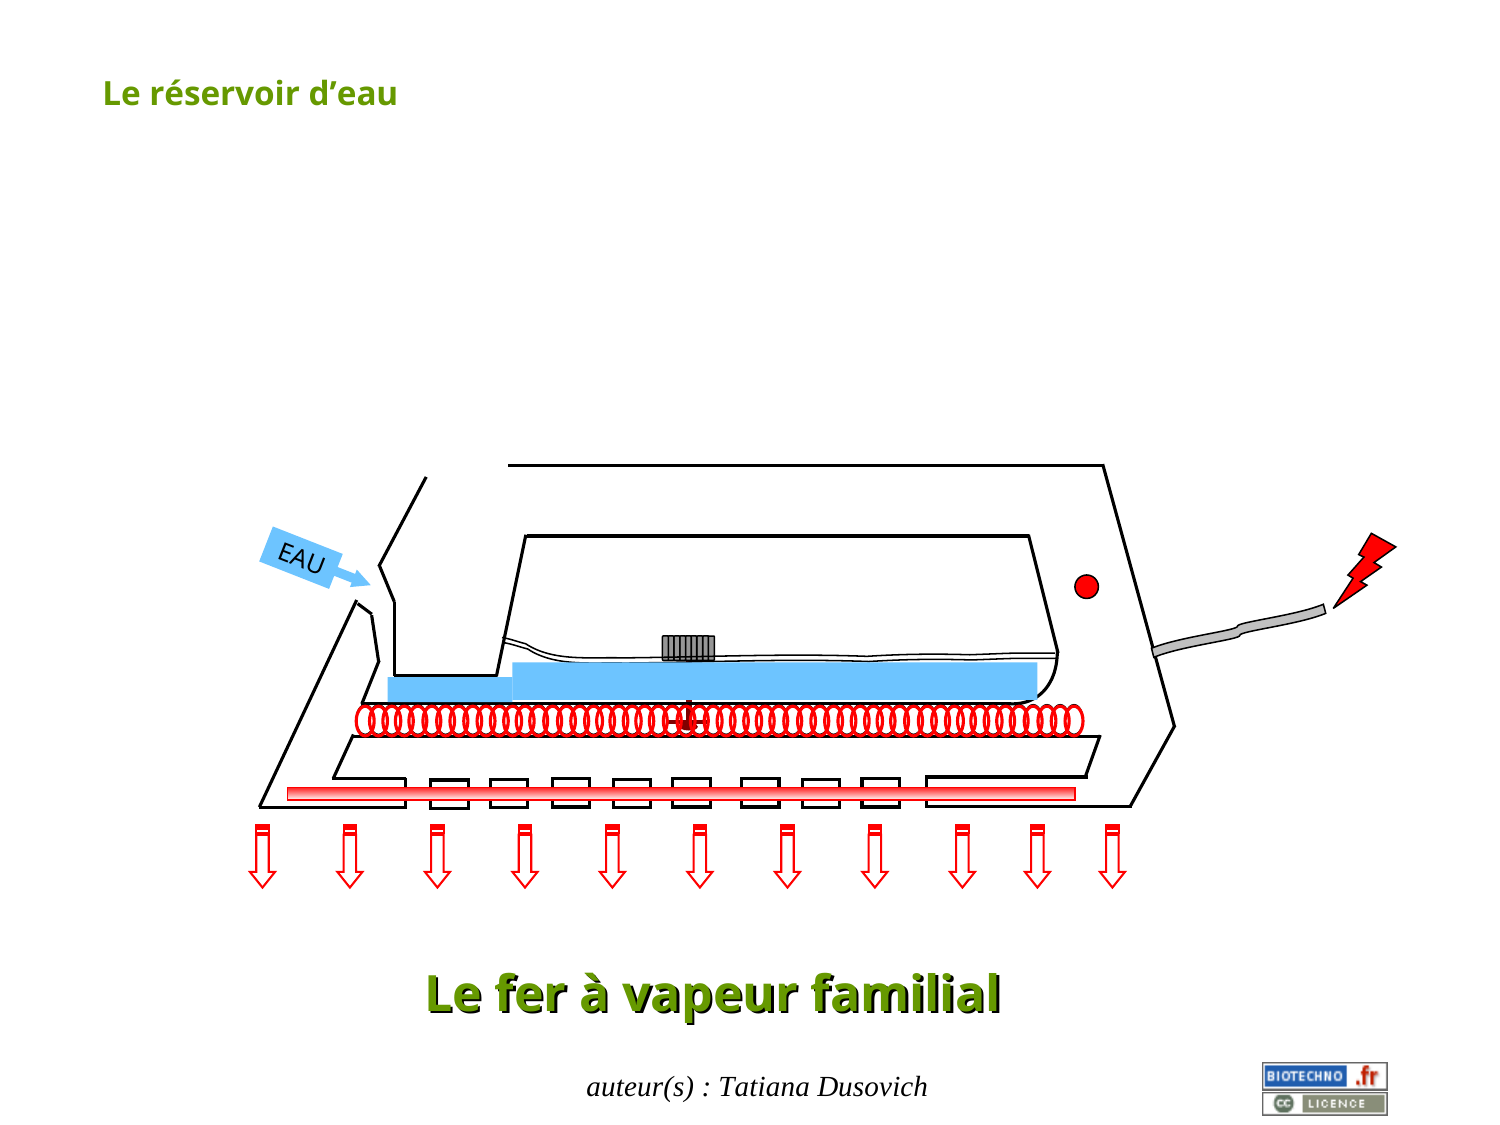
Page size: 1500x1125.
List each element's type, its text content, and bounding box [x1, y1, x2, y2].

text_box [1333, 533, 1396, 609]
text_box [452, 738, 472, 747]
text_box [337, 834, 363, 888]
text_box [606, 829, 619, 833]
text_box [1099, 834, 1125, 888]
text_box Le fer à vapeur familial [312, 949, 1113, 1034]
text_box [455, 708, 463, 733]
text_box [781, 829, 794, 833]
picture [1262, 1092, 1388, 1116]
text_box [869, 829, 881, 833]
text_box [662, 635, 715, 656]
text_box [694, 829, 706, 833]
text_box [431, 829, 444, 833]
text_box [1106, 829, 1119, 833]
text_box [774, 834, 801, 888]
text_box [249, 834, 276, 888]
text_box Le réservoir d’eau [87, 62, 538, 124]
text_box [682, 723, 690, 730]
text_box [862, 834, 888, 888]
text_box EAU [259, 526, 371, 589]
text_box [512, 834, 538, 888]
text_box [387, 662, 1038, 703]
text_box [519, 829, 531, 833]
text_box [687, 834, 713, 888]
text_box [1074, 574, 1099, 599]
text_box [599, 834, 625, 888]
text_box [1024, 834, 1050, 888]
picture [1262, 1062, 1388, 1091]
text_box [256, 829, 269, 833]
text_box [956, 829, 969, 833]
text_box [1031, 829, 1044, 833]
text_box [424, 834, 450, 888]
text_box [344, 829, 356, 833]
text_box [949, 834, 975, 888]
text_box [287, 778, 1075, 809]
text_box [1151, 604, 1326, 658]
